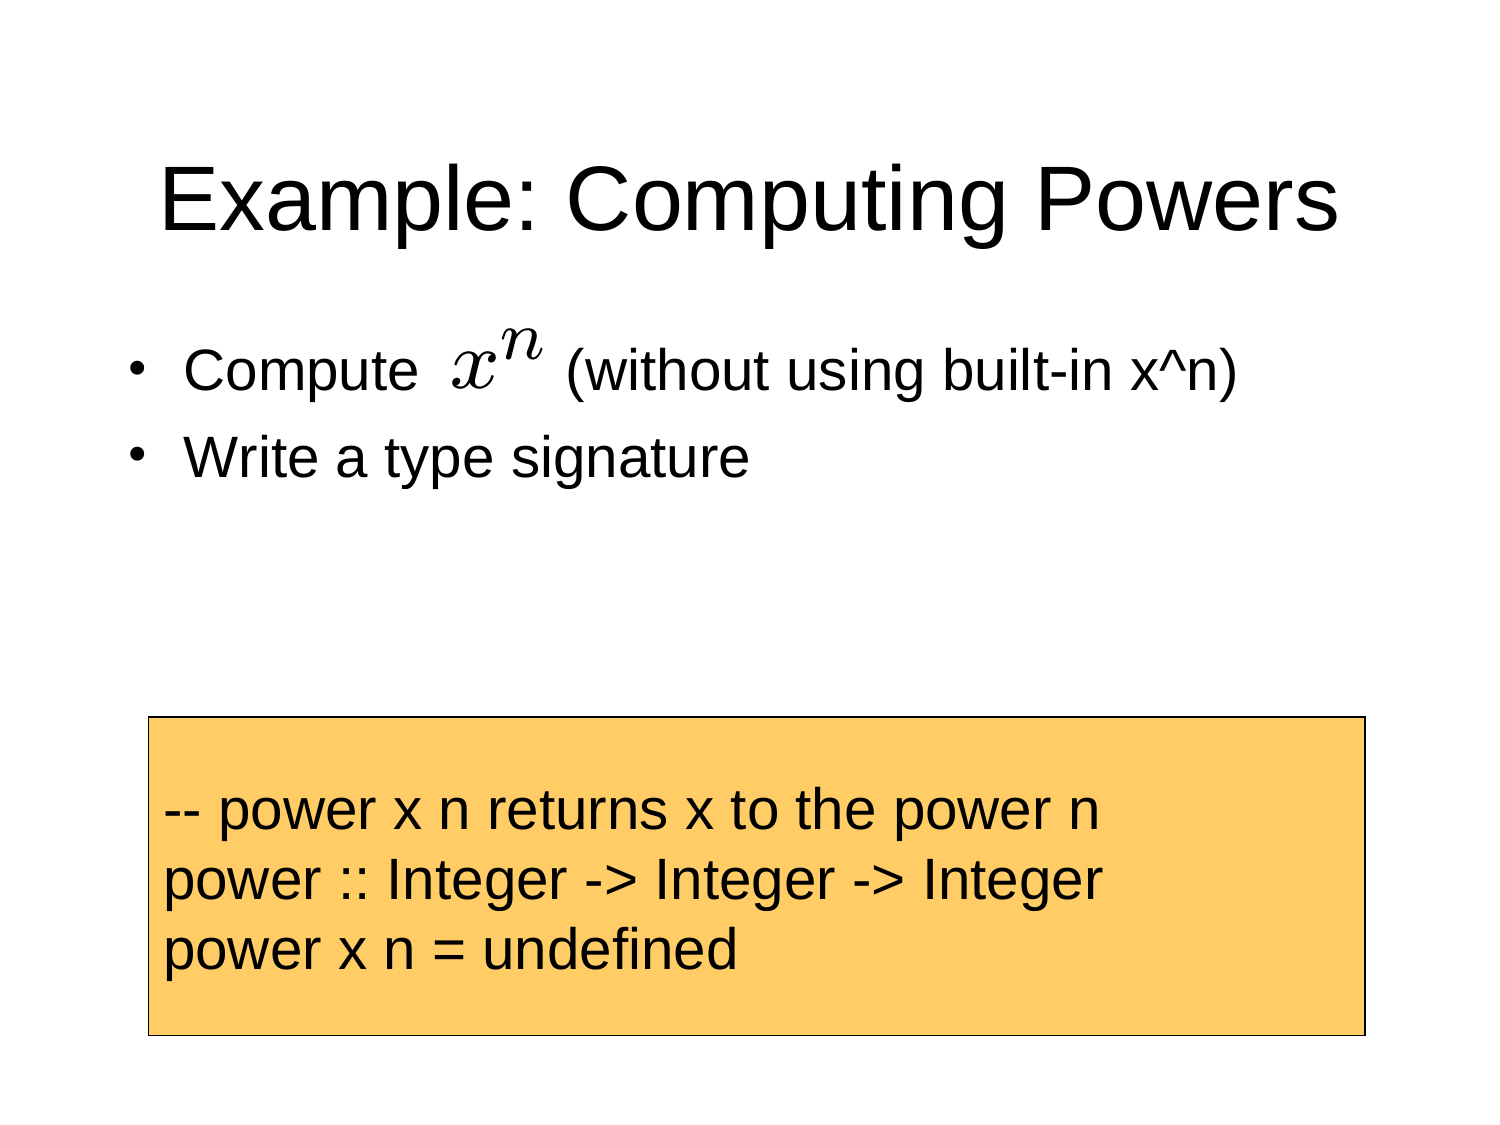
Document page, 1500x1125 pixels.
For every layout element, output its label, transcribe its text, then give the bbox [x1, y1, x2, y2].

title Example: Computing Powers [112, 99, 1388, 288]
list Compute (without using built-in x^n) Write a type signature [112, 324, 1388, 1000]
picture [448, 326, 545, 389]
text_box -- power x n returns x to the power n power :: Integer -> Integer -> Integer power x n = undefined [148, 716, 1366, 1036]
